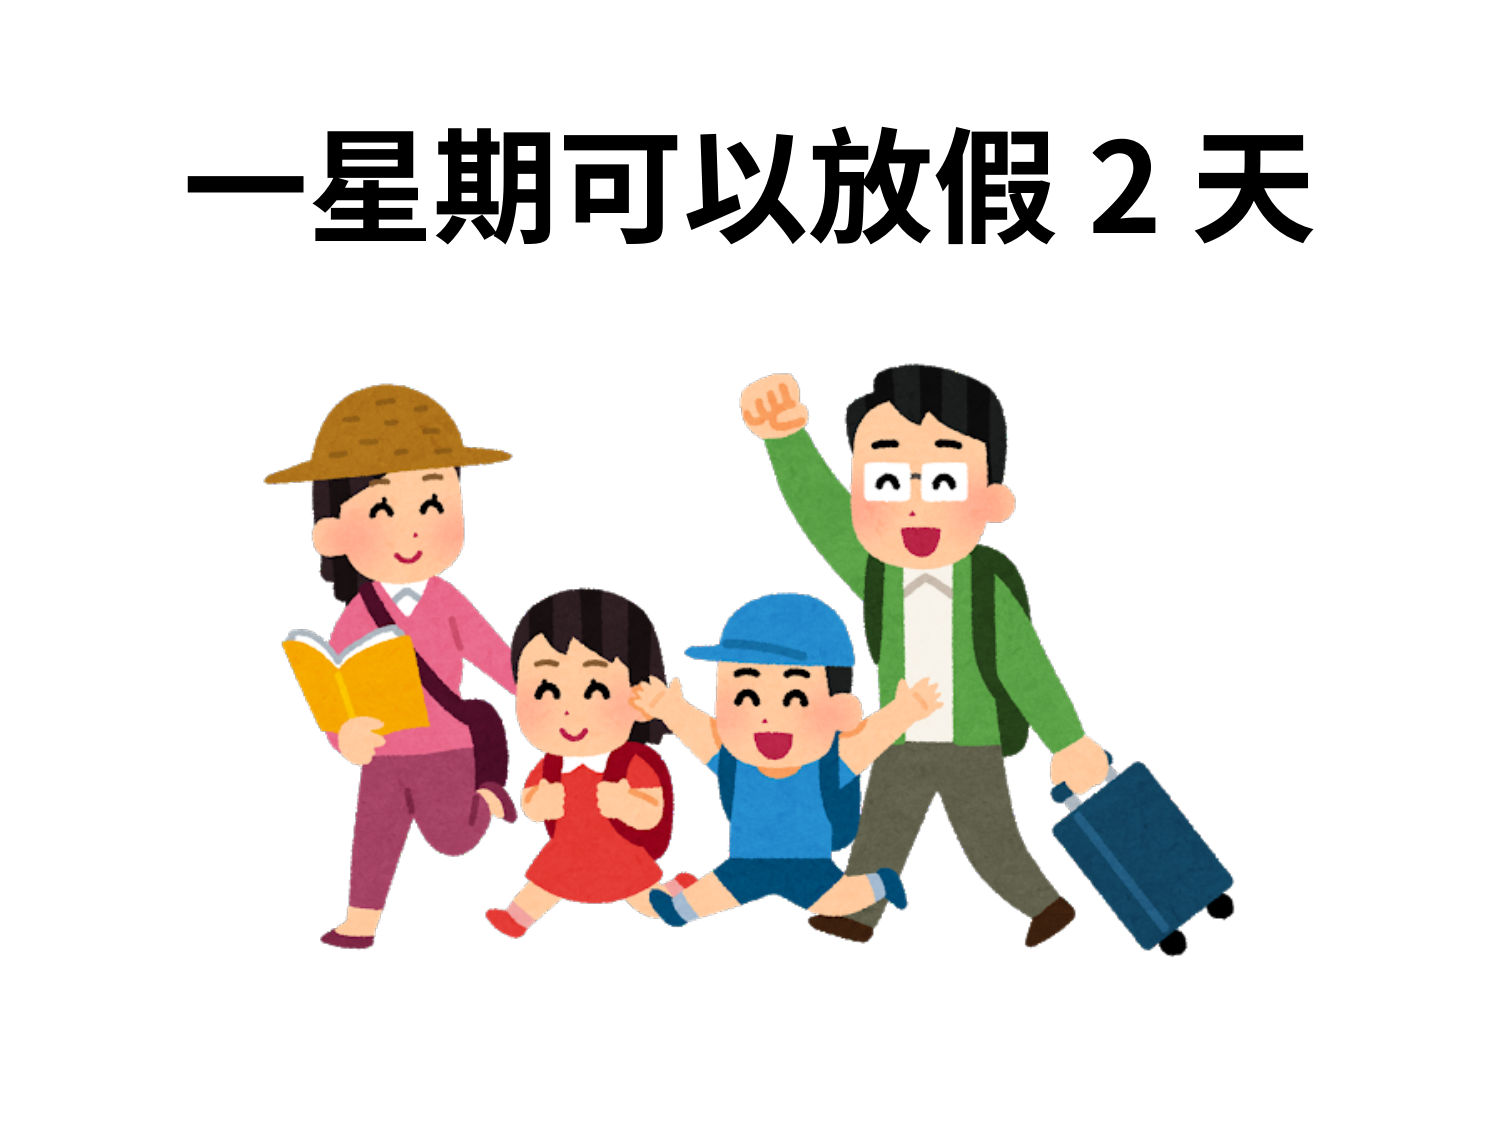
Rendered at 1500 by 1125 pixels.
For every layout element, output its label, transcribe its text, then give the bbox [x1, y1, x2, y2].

title 一星期可以放假2天 [112, 100, 1388, 235]
picture [249, 304, 1251, 1024]
